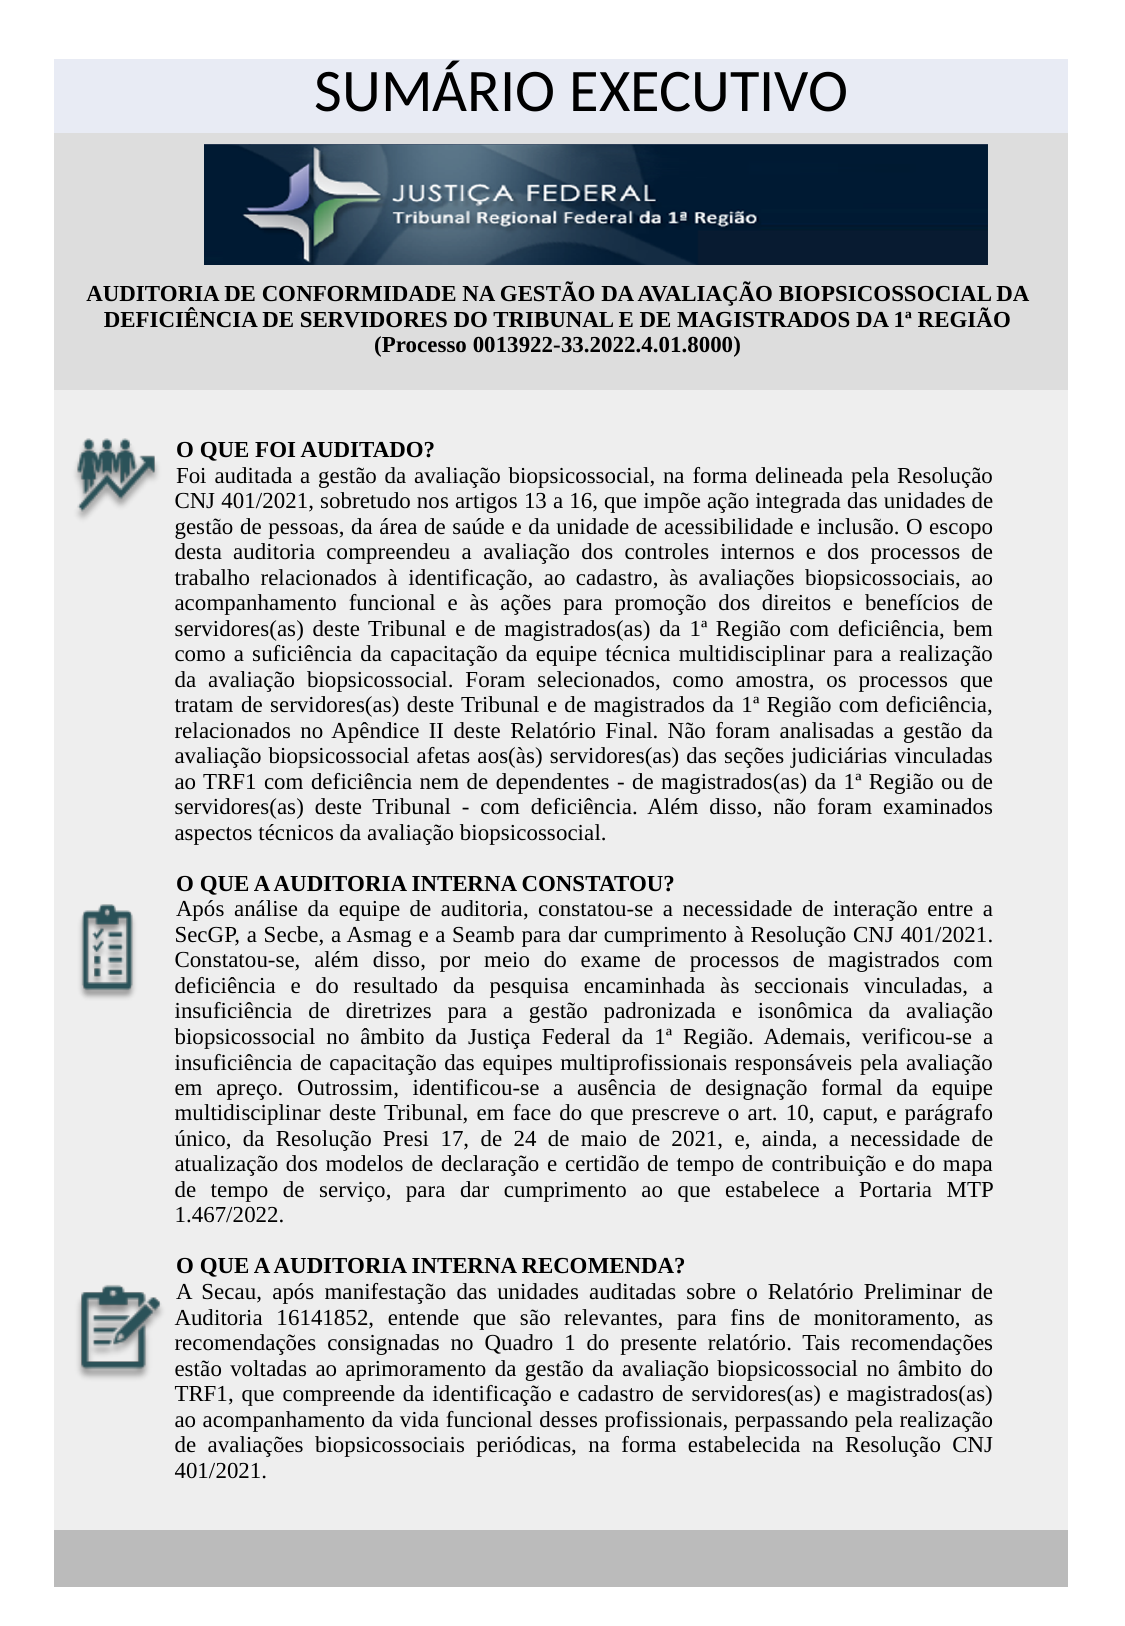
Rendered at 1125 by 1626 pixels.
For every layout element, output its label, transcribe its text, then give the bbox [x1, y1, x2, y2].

table_cell AUDITORIA DE CONFORMIDADE NA GESTÃO DA AVALIAÇÃO BIOPSICOSSOCIAL DA DEFICIÊNCIA DE SERVIDORES DO TRIBUNAL E DE MAGISTRADOS DA 1ª REGIÃO (Processo 0013922-33.2022.4.01.8000) [54, 133, 1068, 390]
table_cell [1027, 390, 1068, 1530]
table_cell [54, 1530, 1068, 1587]
table_header SUMÁRIO EXECUTIVO [54, 59, 1068, 133]
picture [204, 144, 988, 265]
picture [62, 421, 171, 540]
table_cell [54, 390, 142, 1530]
table_cell O QUE FOI AUDITADO? Foi auditada a gestão da avaliação biopsicossocial, na forma delineada pela Resolução CNJ 401/2021, sobretudo nos artigos 13 a 16, que impõe ação integrada das unidades de gestão de pessoas, da área de saúde e da unidade de acessibilidade e inclusão. O escopo desta auditoria compreendeu a avaliação dos controles internos e dos processos de trabalho relacionados à identificação, ao cadastro, às avaliações biopsicossociais, ao acompanhamento funcional e às ações para promoção dos direitos e benefícios de servidores(as) deste Tribunal e de magistrados(as) da 1ª Região com deficiência, bem como a suficiência da capacitação da equipe técnica multidisciplinar para a realização da avaliação biopsicossocial. Foram selecionados, como amostra, os processos que tratam de servidores(as) deste Tribunal e de magistrados da 1ª Região com deficiência, relacionados no Apêndice II deste Relatório Final. Não foram analisadas a gestão da avaliação biopsicossocial afetas aos(às) servidores(as) das seções judiciárias vinculadas ao TRF1 com deficiência nem de dependentes - de magistrados(as) da 1ª Região ou de servidores(as) deste Tribunal - com deficiência. Além disso, não foram examinados aspectos técnicos da avaliação biopsicossocial. O QUE A AUDITORIA INTERNA CONSTATOU? Após análise da equipe de auditoria, constatou-se a necessidade de interação entre a SecGP, a Secbe, a Asmag e a Seamb para dar cumprimento à Resolução CNJ 401/2021. Constatou-se, além disso, por meio do exame de processos de magistrados com deficiência e do resultado da pesquisa encaminhada às seccionais vinculadas, a insuficiência de diretrizes para a gestão padronizada e isonômica da avaliação biopsicossocial no âmbito da Justiça Federal da 1ª Região. Ademais, verificou-se a insuficiência de capacitação das equipes multiprofissionais responsáveis pela avaliação em apreço. Outrossim, identificou-se a ausência de designação formal da equipe multidisciplinar deste Tribunal, em face do que prescreve o art. 10, caput, e parágrafo único, da Resolução Presi 17, de 24 de maio de 2021, e, ainda, a necessidade de atualização dos modelos de declaração e certidão de tempo de contribuição e do mapa de tempo de serviço, para dar cumprimento ao que estabelece a Portaria MTP 1.467/2022. O QUE A AUDITORIA INTERNA RECOMENDA? A Secau, após manifestação das unidades auditadas sobre o Relatório Preliminar de Auditoria 16141852, entende que são relevantes, para fins de monitoramento, as recomendações consignadas no Quadro 1 do presente relatório. Tais recomendações estão voltadas ao aprimoramento da gestão da avaliação biopsicossocial no âmbito do TRF1, que compreende da identificação e cadastro de servidores(as) e magistrados(as) ao acompanhamento da vida funcional desses profissionais, perpassando pela realização de avaliações biopsicossociais periódicas, na forma estabelecida na Resolução CNJ 401/2021. [142, 390, 1027, 1530]
picture [61, 894, 154, 1013]
picture [57, 1275, 176, 1394]
